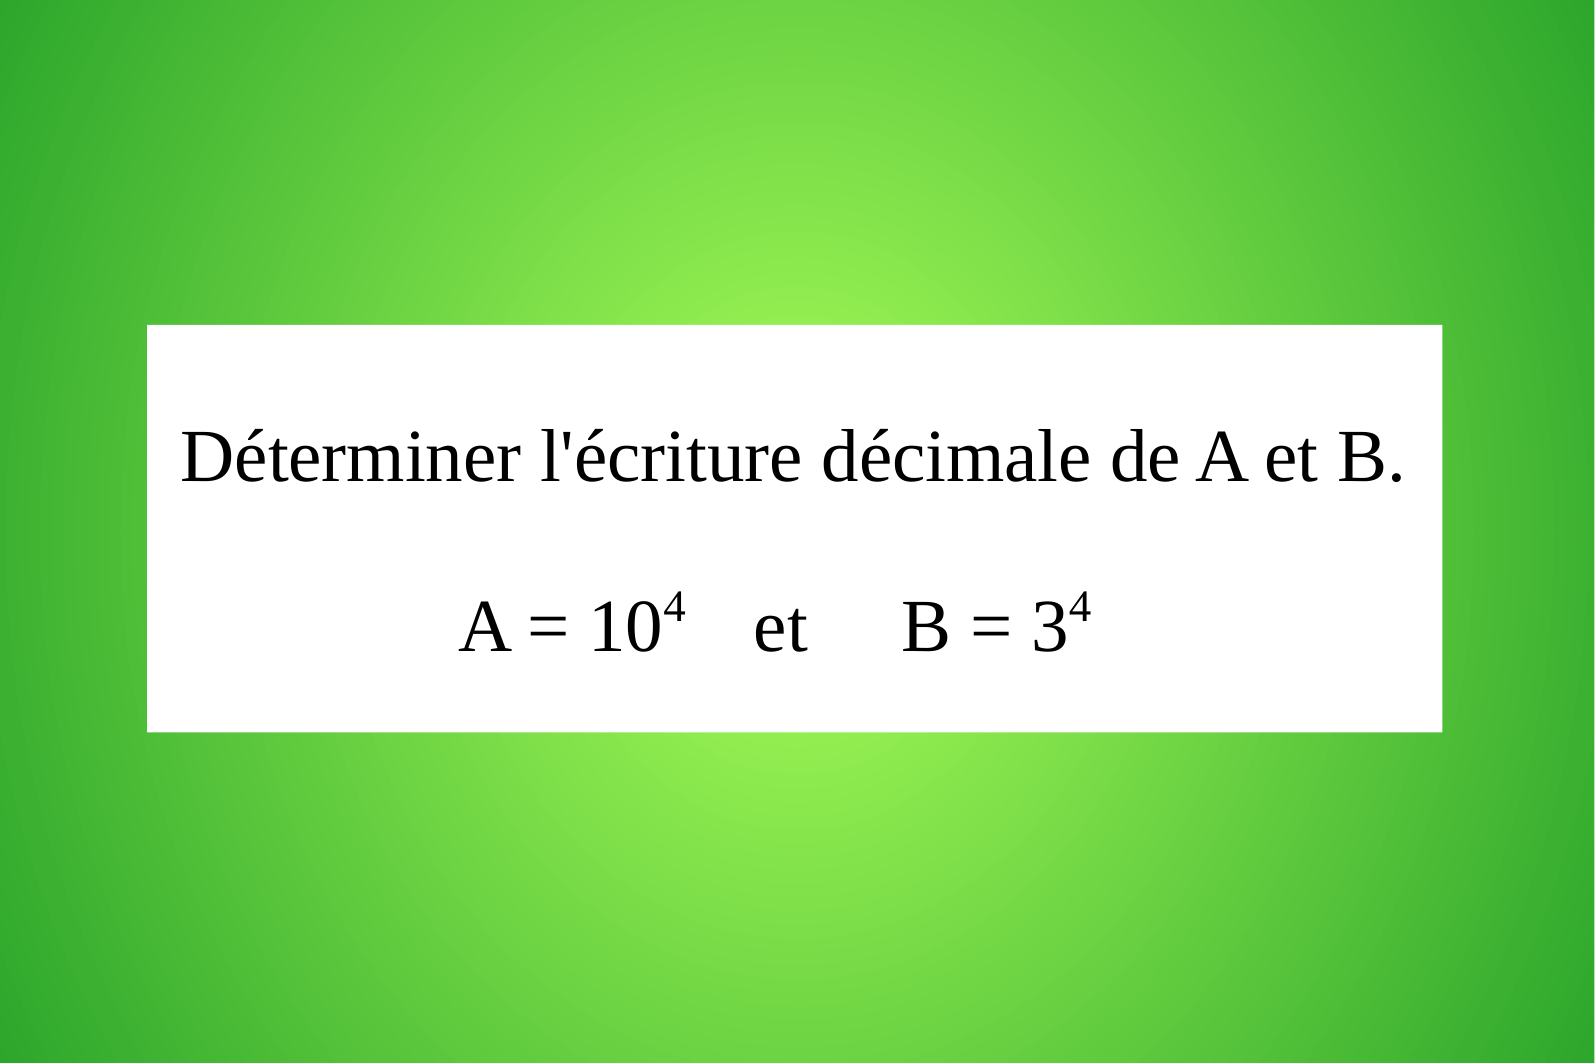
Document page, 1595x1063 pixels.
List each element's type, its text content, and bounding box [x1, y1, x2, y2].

text_box Déterminer l'écriture décimale de A et B. A = 104 et B = 34 [147, 324, 1443, 733]
picture [0, 0, 1595, 1063]
